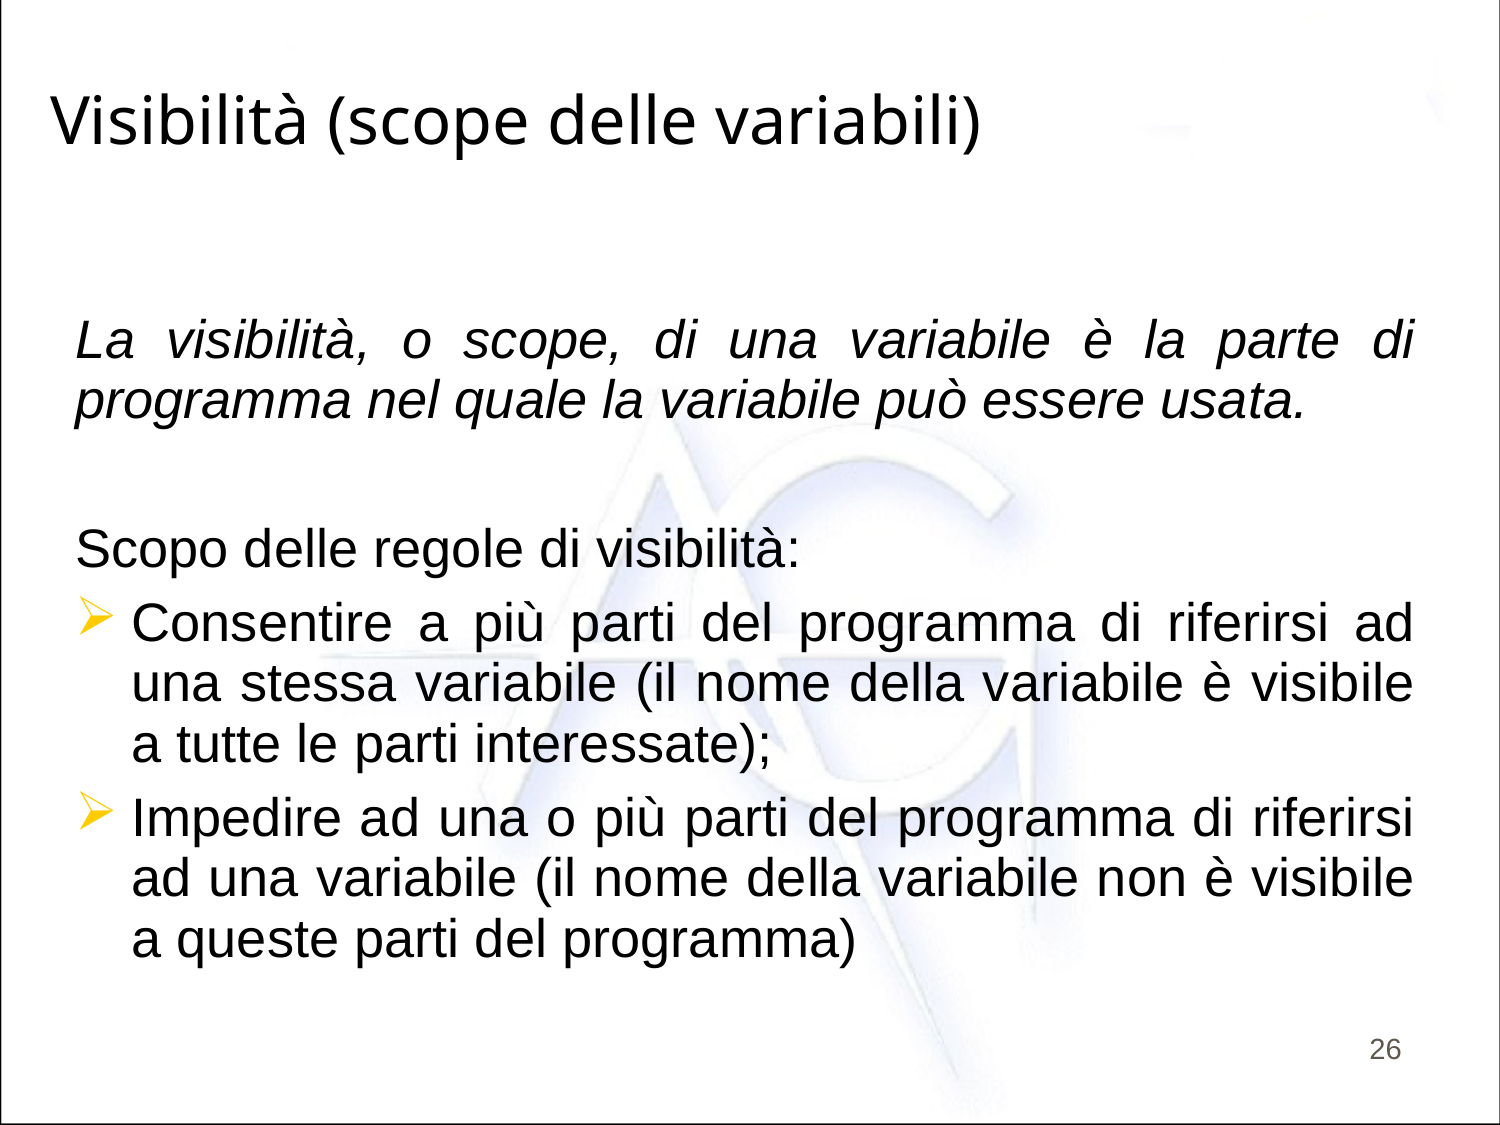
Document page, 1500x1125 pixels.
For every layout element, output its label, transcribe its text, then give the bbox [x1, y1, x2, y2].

list La visibilità, o scope, di una variabile è la parte di programma nel quale la variabile può essere usata. Scopo delle regole di visibilità: Consentire a più parti del programma di riferirsi ad una stessa variabile (il nome della variabile è visibile a tutte le parti interessate); Impedire ad una o più parti del programma di riferirsi ad una variabile (il nome della variabile non è visibile a queste parti del programma) [74, 309, 1417, 1038]
title Visibilità (scope delle variabili) [49, 7, 1438, 231]
picture [0, 0, 1500, 1125]
